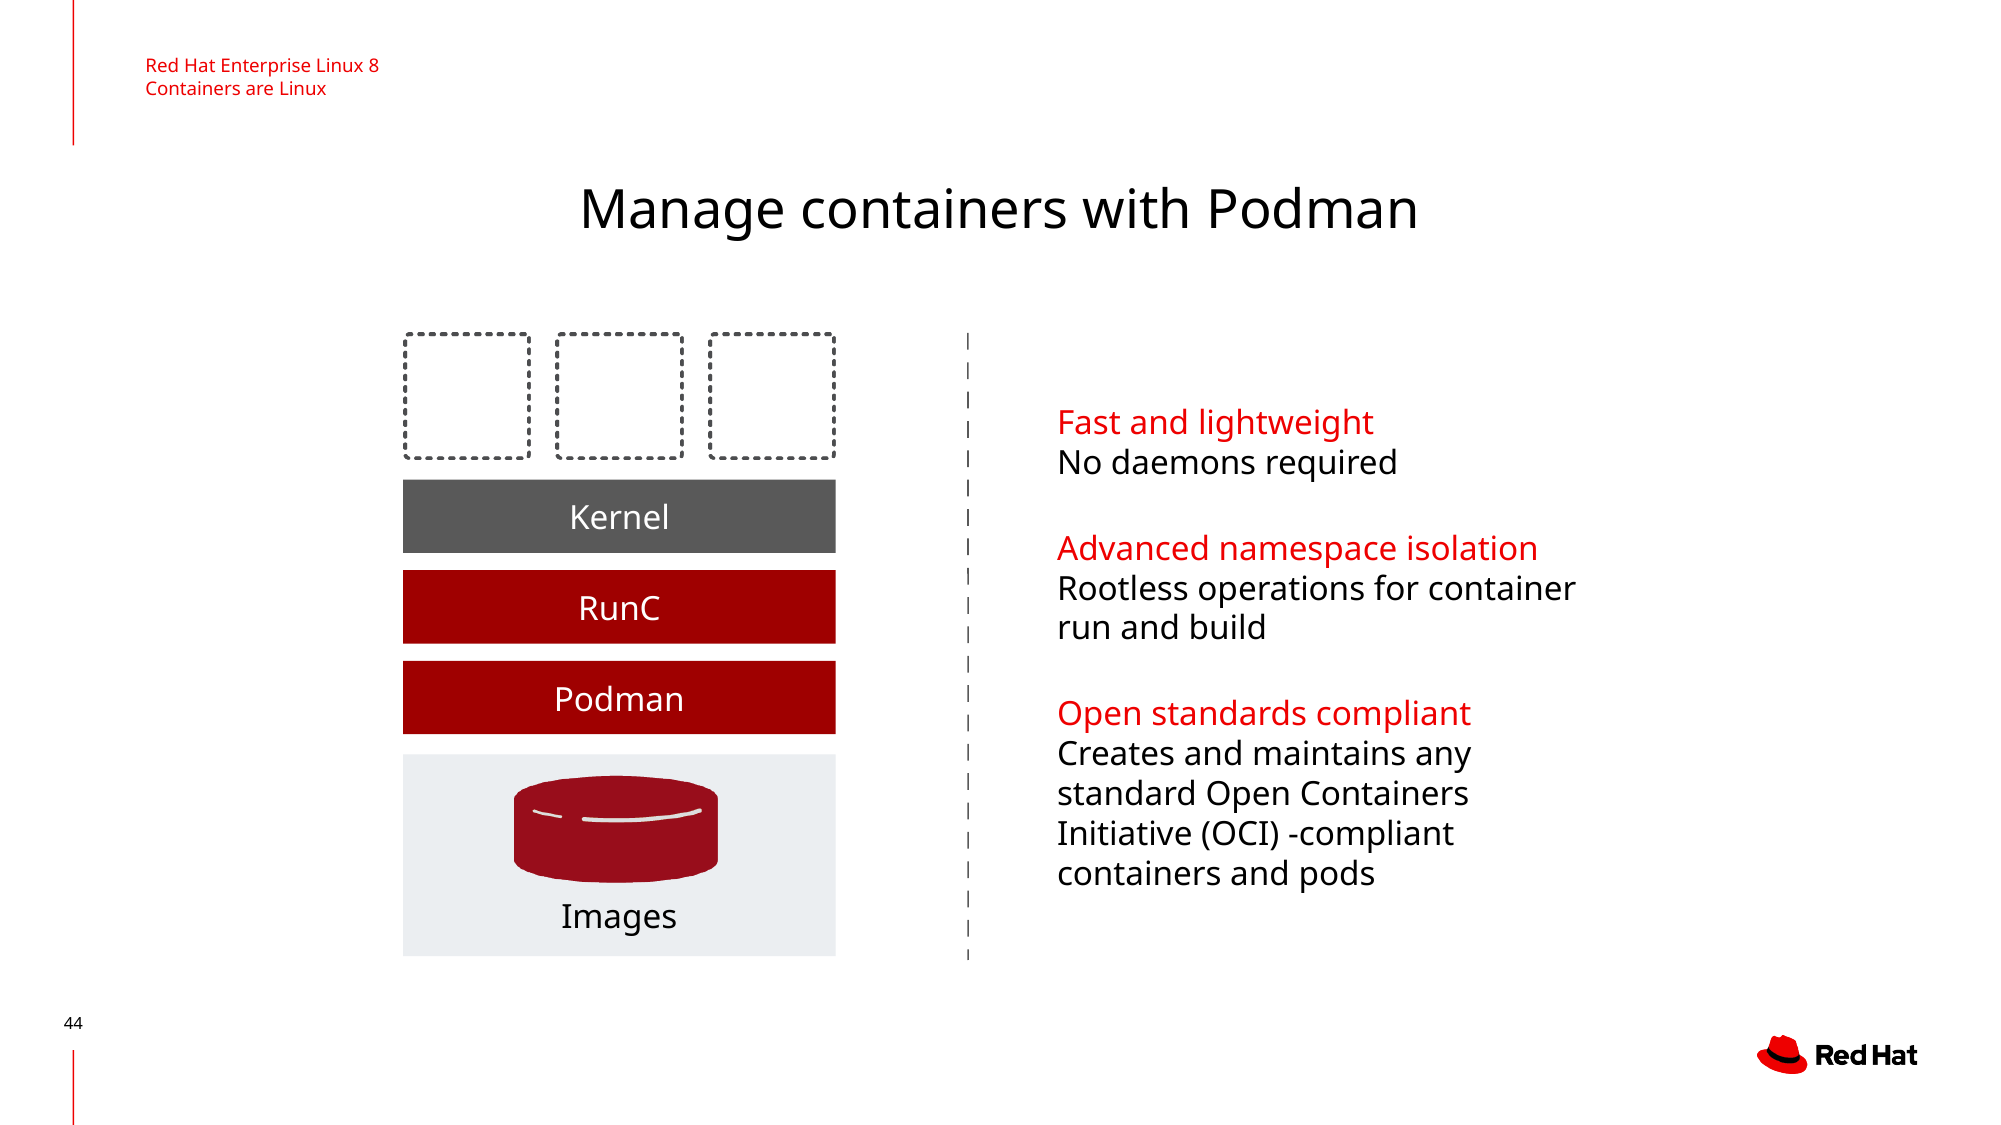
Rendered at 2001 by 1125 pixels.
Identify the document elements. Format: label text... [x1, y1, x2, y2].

slide_number <number> [13, 1012, 134, 1036]
picture [1757, 1035, 1918, 1074]
text_box Red Hat Enterprise Linux 8 Containers are Linux [73, 9, 919, 144]
text_box Kernel [403, 479, 836, 553]
title Manage containers with Podman [287, 155, 1713, 314]
text_box Podman [403, 660, 836, 735]
picture [403, 332, 531, 460]
text_box Images [403, 754, 836, 957]
text_box RunC [403, 570, 836, 644]
picture [514, 775, 718, 883]
picture [708, 332, 836, 460]
picture [555, 332, 684, 460]
text_box Fast and lightweight No daemons required Advanced namespace isolation Rootless operations for container run and build Open standards compliant Creates and maintains any standard Open Containers Initiative (OCI) -compliant containers and pods [1057, 332, 1609, 960]
